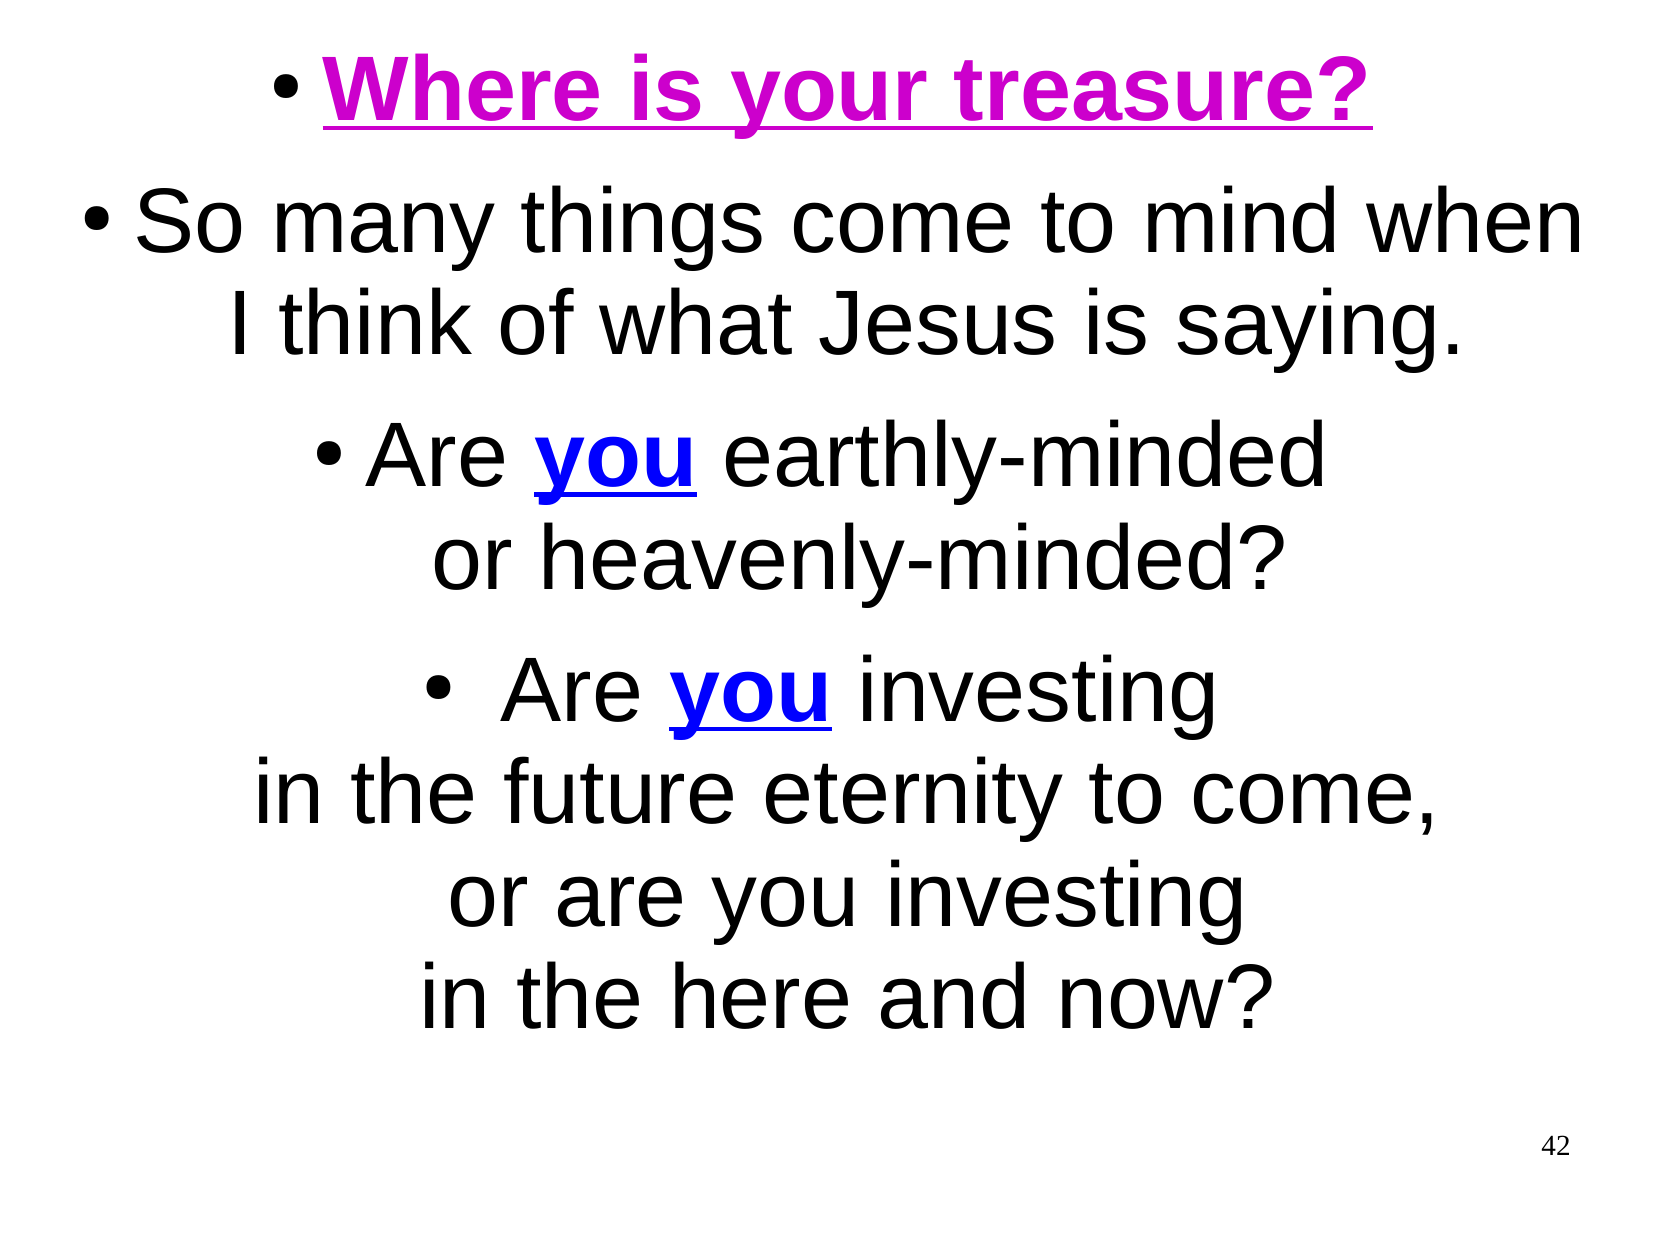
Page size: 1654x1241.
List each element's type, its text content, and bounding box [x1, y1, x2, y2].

list Where is your treasure? So many things come to mind when I think of what Jesus is saying. Are you earthly-minded or heavenly-minded? Are you investing in the future eternity to come, or are you investing in the here and now? [37, 37, 1613, 1238]
